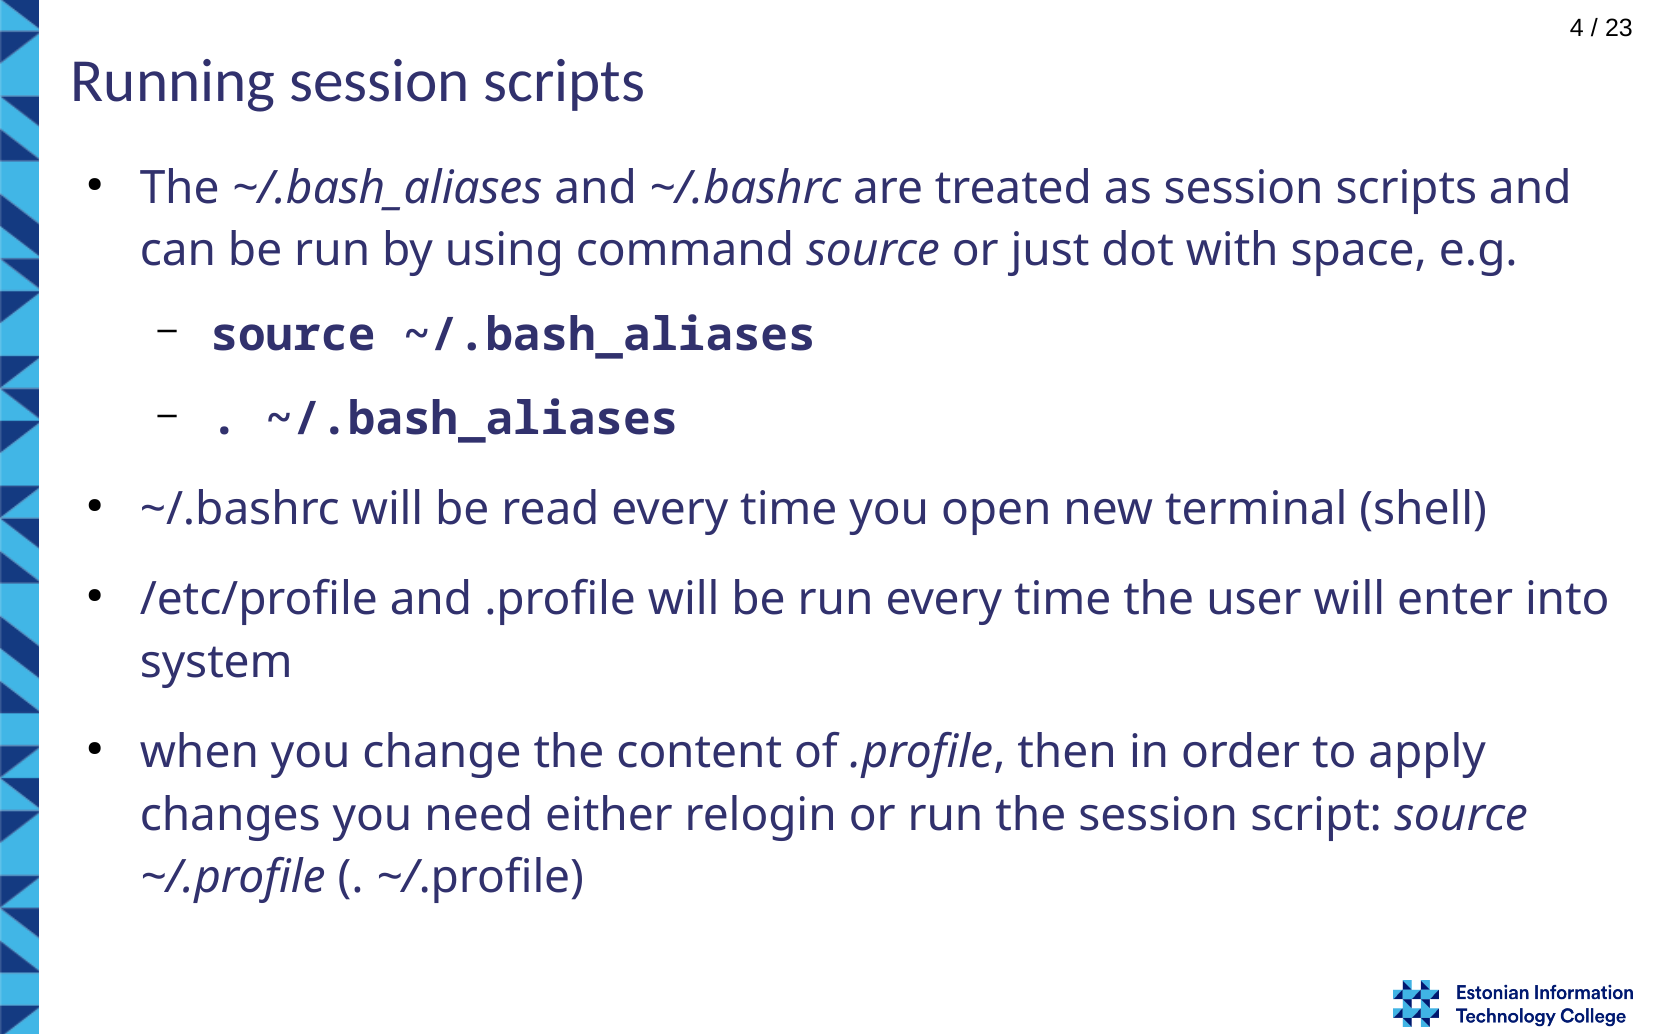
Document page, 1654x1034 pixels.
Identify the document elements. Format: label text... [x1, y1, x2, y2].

list The ~/.bash_aliases and ~/.bashrc are treated as session scripts and can be run by using command source or just dot with space, e.g. source ~/.bash_aliases . ~/.bash_aliases ~/.bashrc will be read every time you open new terminal (shell) /etc/profile and .profile will be run every time the user will enter into system when you change the content of .profile, then in order to apply changes you need either relogin or run the session script: source ~/.profile (. ~/.profile) [68, 153, 1630, 957]
title Running session scripts [70, 41, 1630, 130]
picture [1393, 980, 1633, 1027]
